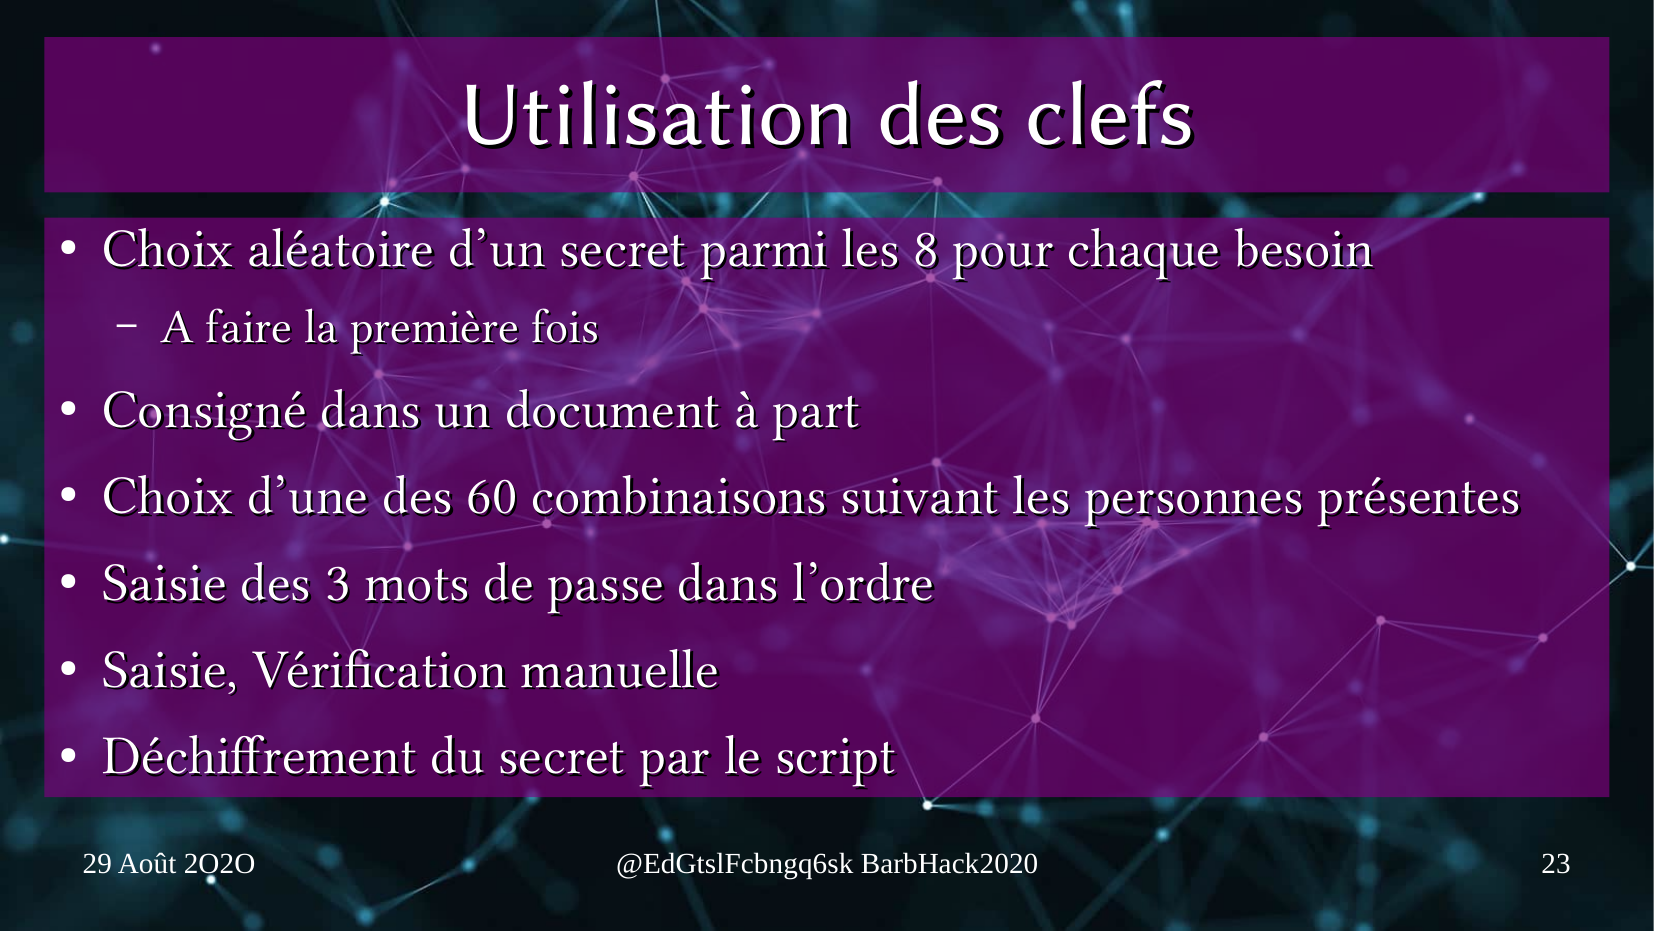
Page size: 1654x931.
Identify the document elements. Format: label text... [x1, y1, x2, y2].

title Utilisation des clefs [44, 37, 1610, 193]
list Choix aléatoire d’un secret parmi les 8 pour chaque besoin A faire la première fois Consigné dans un document à part Choix d’une des 60 combinaisons suivant les personnes présentes Saisie des 3 mots de passe dans l’ordre Saisie, Vérification manuelle Déchiffrement du secret par le script [44, 217, 1610, 798]
picture [0, 0, 1654, 931]
